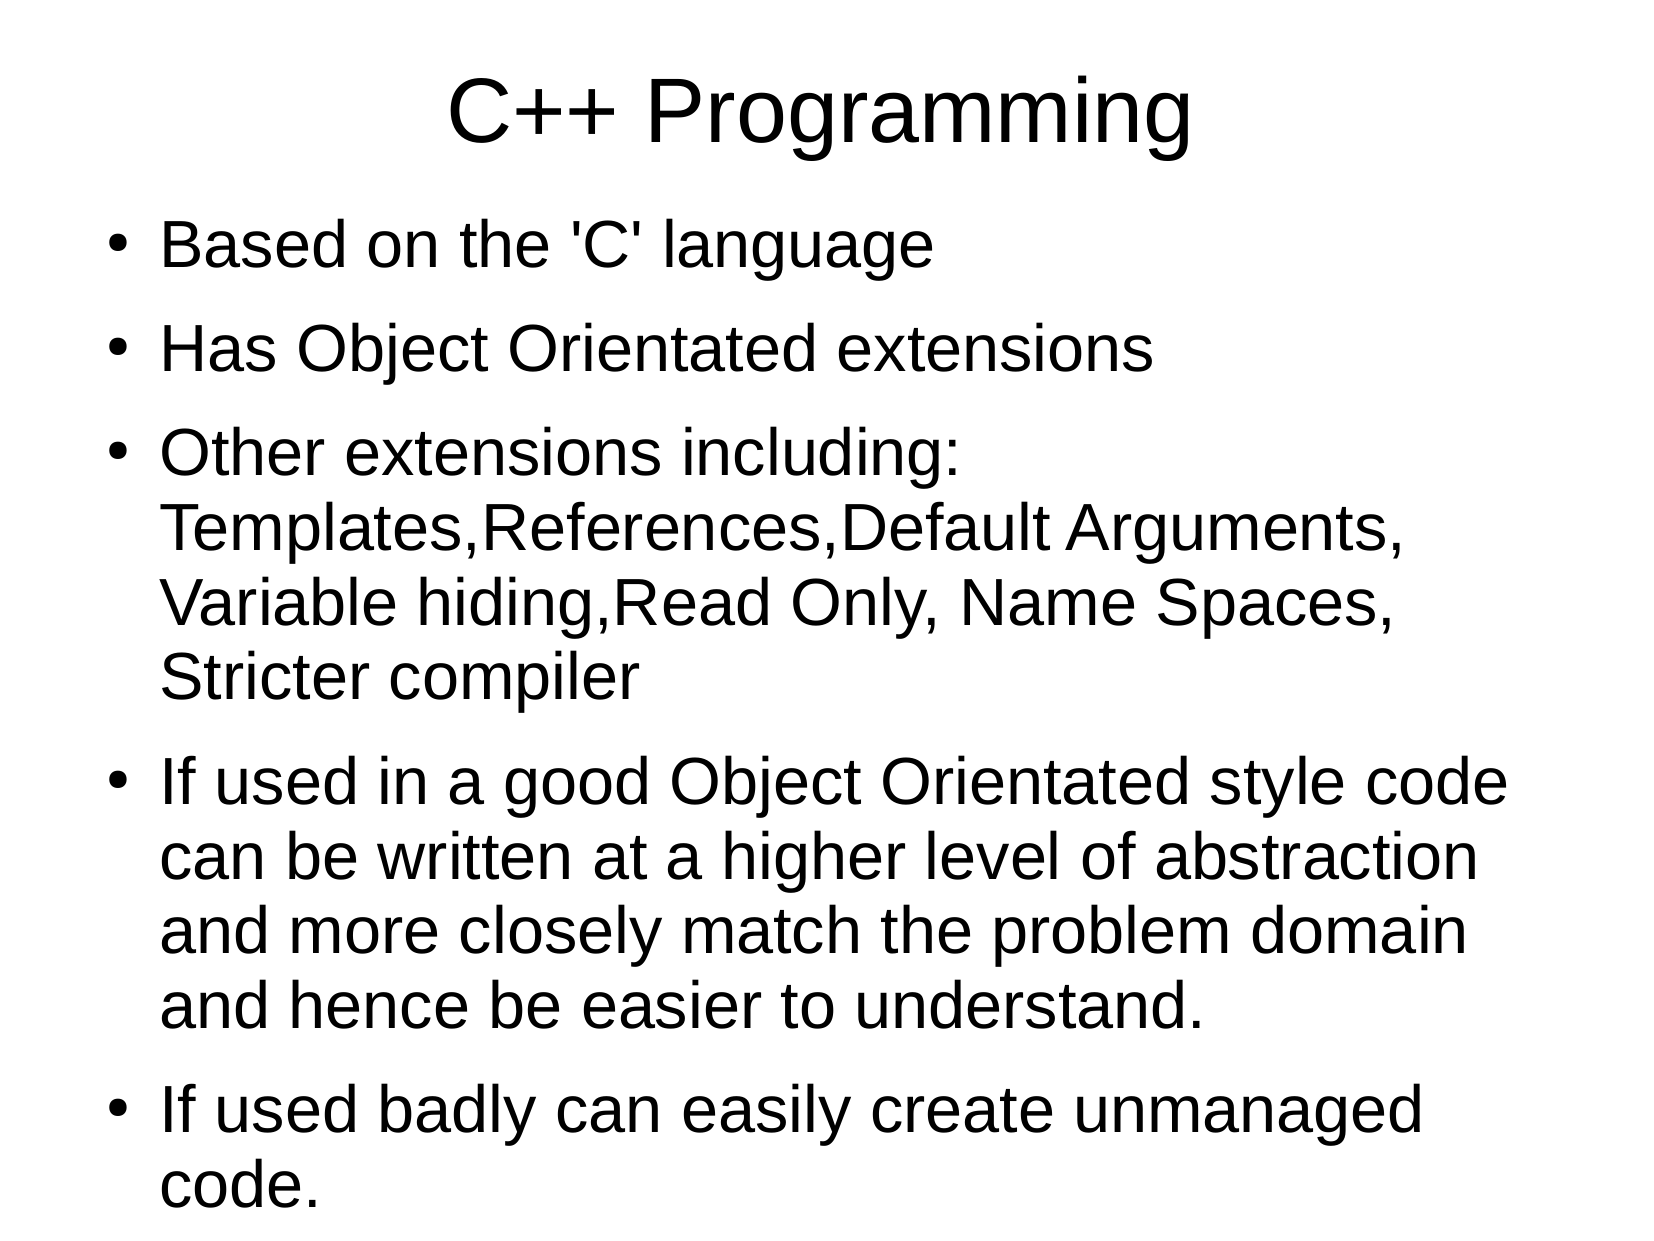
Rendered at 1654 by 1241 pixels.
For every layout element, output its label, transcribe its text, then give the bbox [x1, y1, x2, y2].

list Based on the 'C' language Has Object Orientated extensions Other extensions including: Templates,References,Default Arguments, Variable hiding,Read Only, Name Spaces, Stricter compiler If used in a good Object Orientated style code can be written at a higher level of abstraction and more closely match the problem domain and hence be easier to understand. If used badly can easily create unmanaged code. [88, 206, 1577, 1223]
title C++ Programming [76, 14, 1565, 207]
